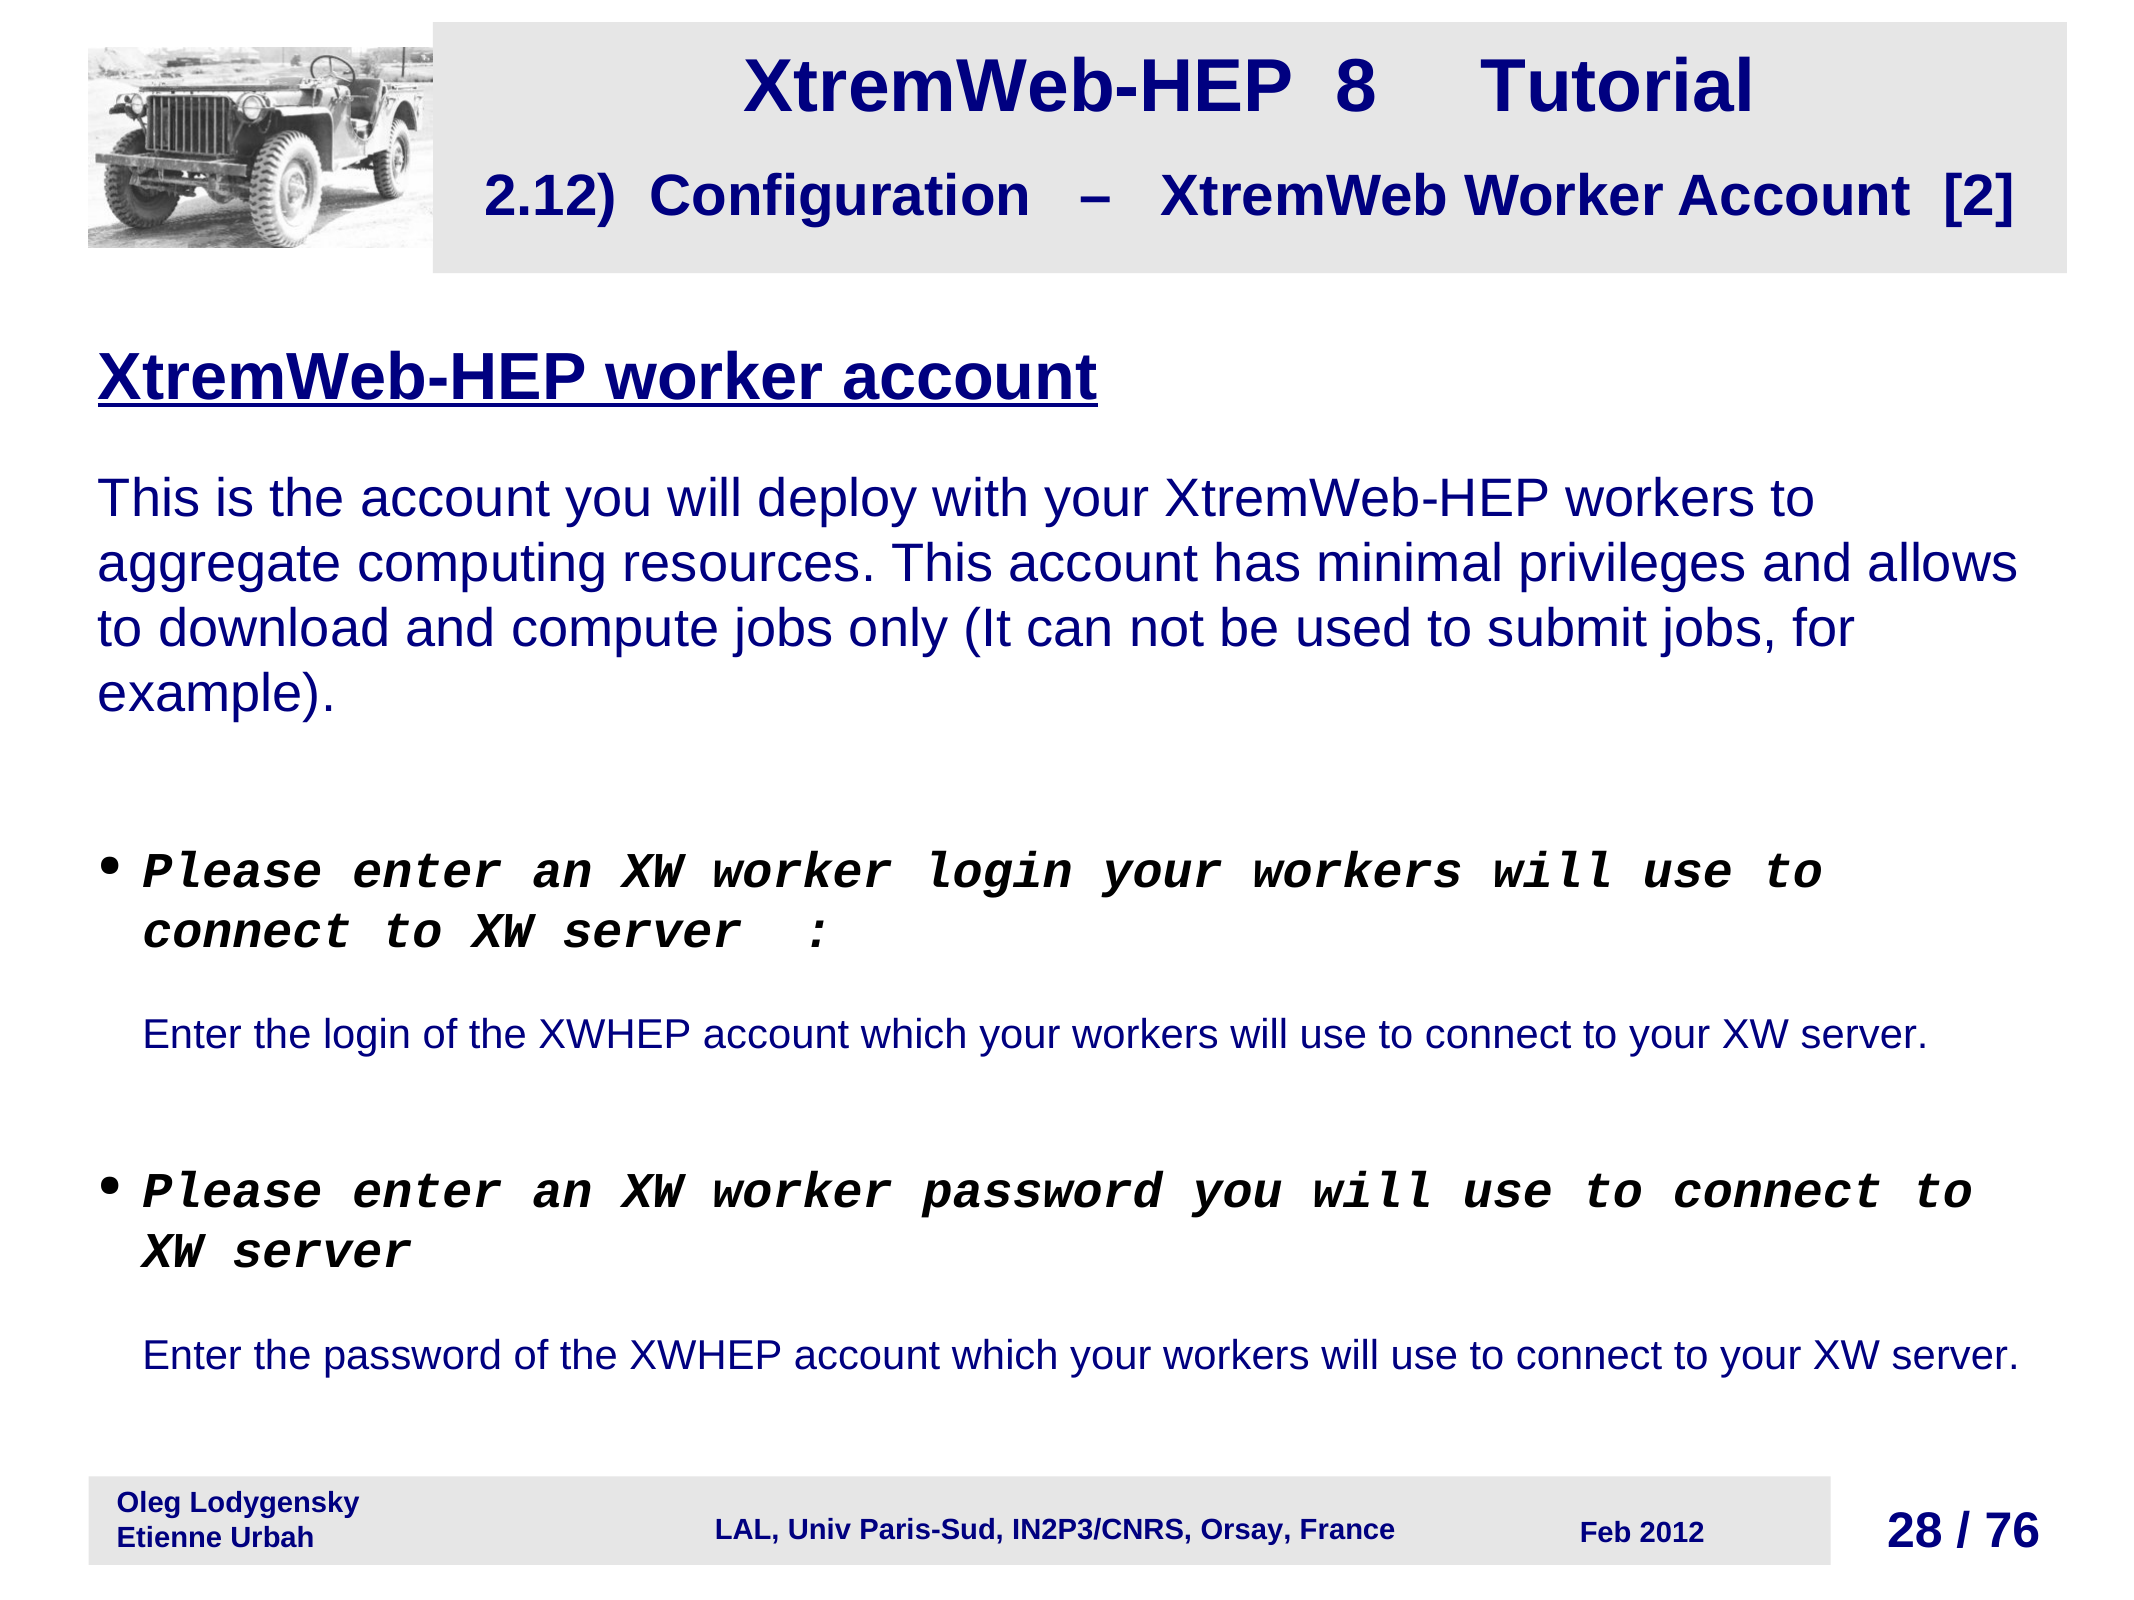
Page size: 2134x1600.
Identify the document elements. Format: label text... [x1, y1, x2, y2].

picture [88, 47, 433, 248]
title 2.12) Configuration – XtremWeb Worker Account [2] [442, 118, 2067, 266]
text_box XtremWeb-HEP worker account This is the account you will deploy with your XtremWeb-HEP workers to aggregate computing resources. This account has minimal privileges and allows to download and compute jobs only (It can not be used to submit jobs, for example). Please enter an XW worker login your workers will use to connect to XW server : Enter the login of the XWHEP account which your workers will use to connect to your XW server. Please enter an XW worker password you will use to connect to XW server Enter the password of the XWHEP account which your workers will use to connect to your XW server. [88, 332, 2067, 1316]
